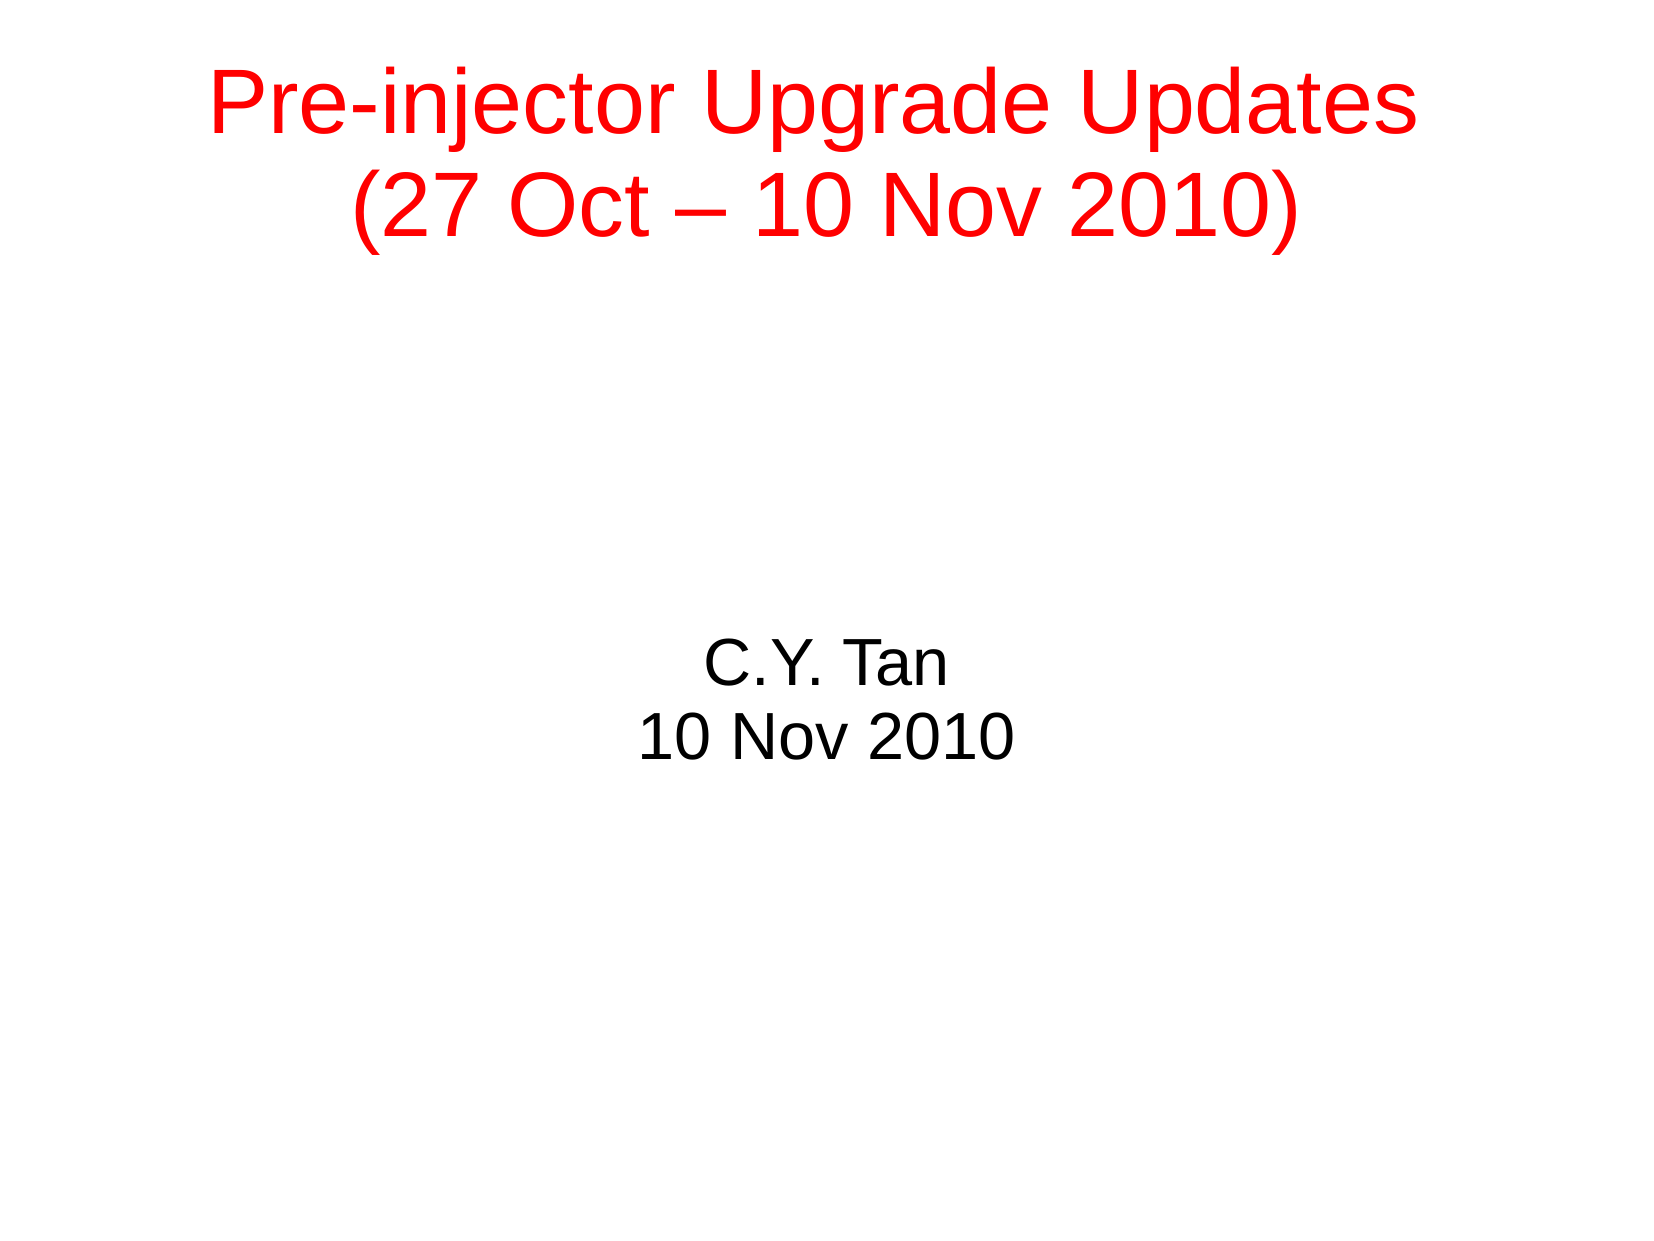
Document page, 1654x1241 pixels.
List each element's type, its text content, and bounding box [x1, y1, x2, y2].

subtitle C.Y. Tan 10 Nov 2010 [82, 297, 1571, 1102]
title Pre-injector Upgrade Updates (27 Oct – 10 Nov 2010) [82, 50, 1571, 256]
